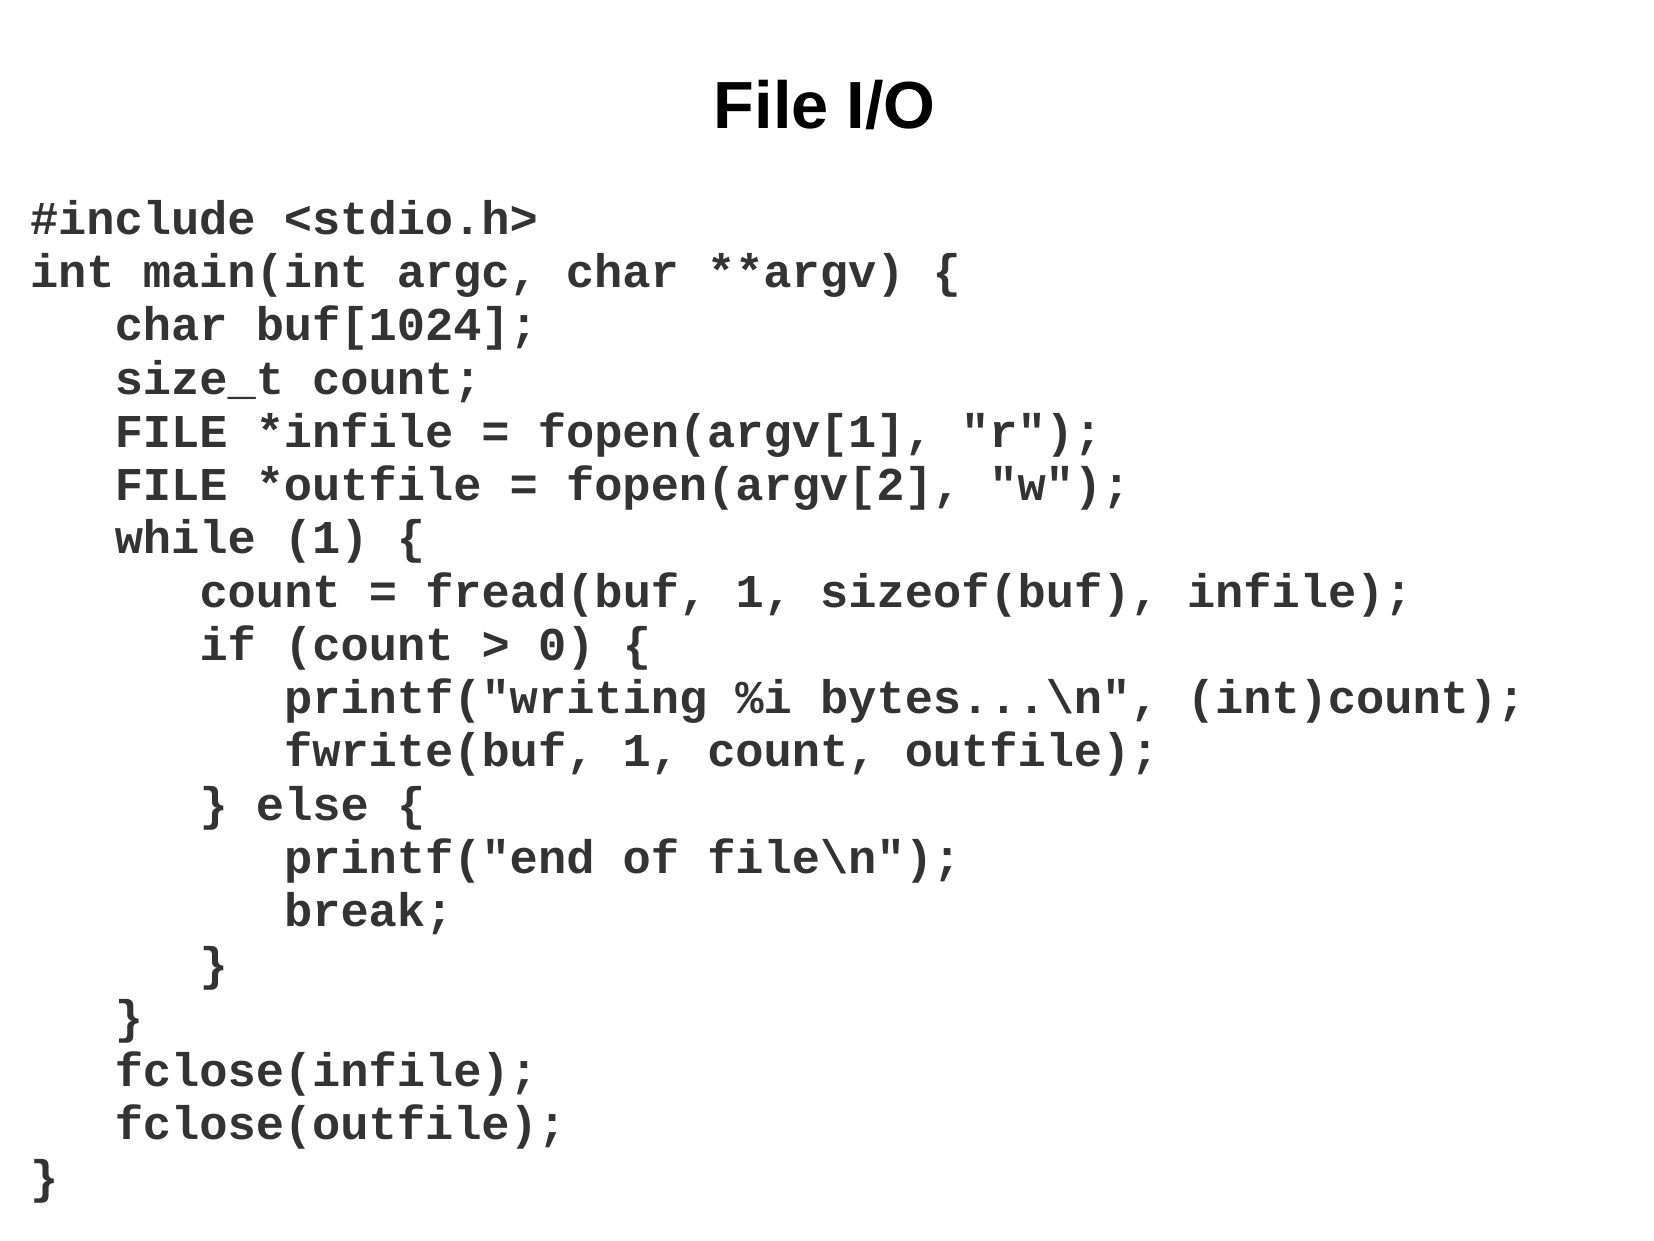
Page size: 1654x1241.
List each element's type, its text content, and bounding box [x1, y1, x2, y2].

list #include <stdio.h> int main(int argc, char **argv) { char buf[1024]; size_t count; FILE *infile = fopen(argv[1], "r"); FILE *outfile = fopen(argv[2], "w"); while (1) { count = fread(buf, 1, sizeof(buf), infile); if (count > 0) { printf("writing %i bytes...\n", (int)count); fwrite(buf, 1, count, outfile); } else { printf("end of file\n"); break; } } fclose(infile); fclose(outfile); } [30, 195, 1621, 1216]
title File I/O [30, 30, 1621, 181]
